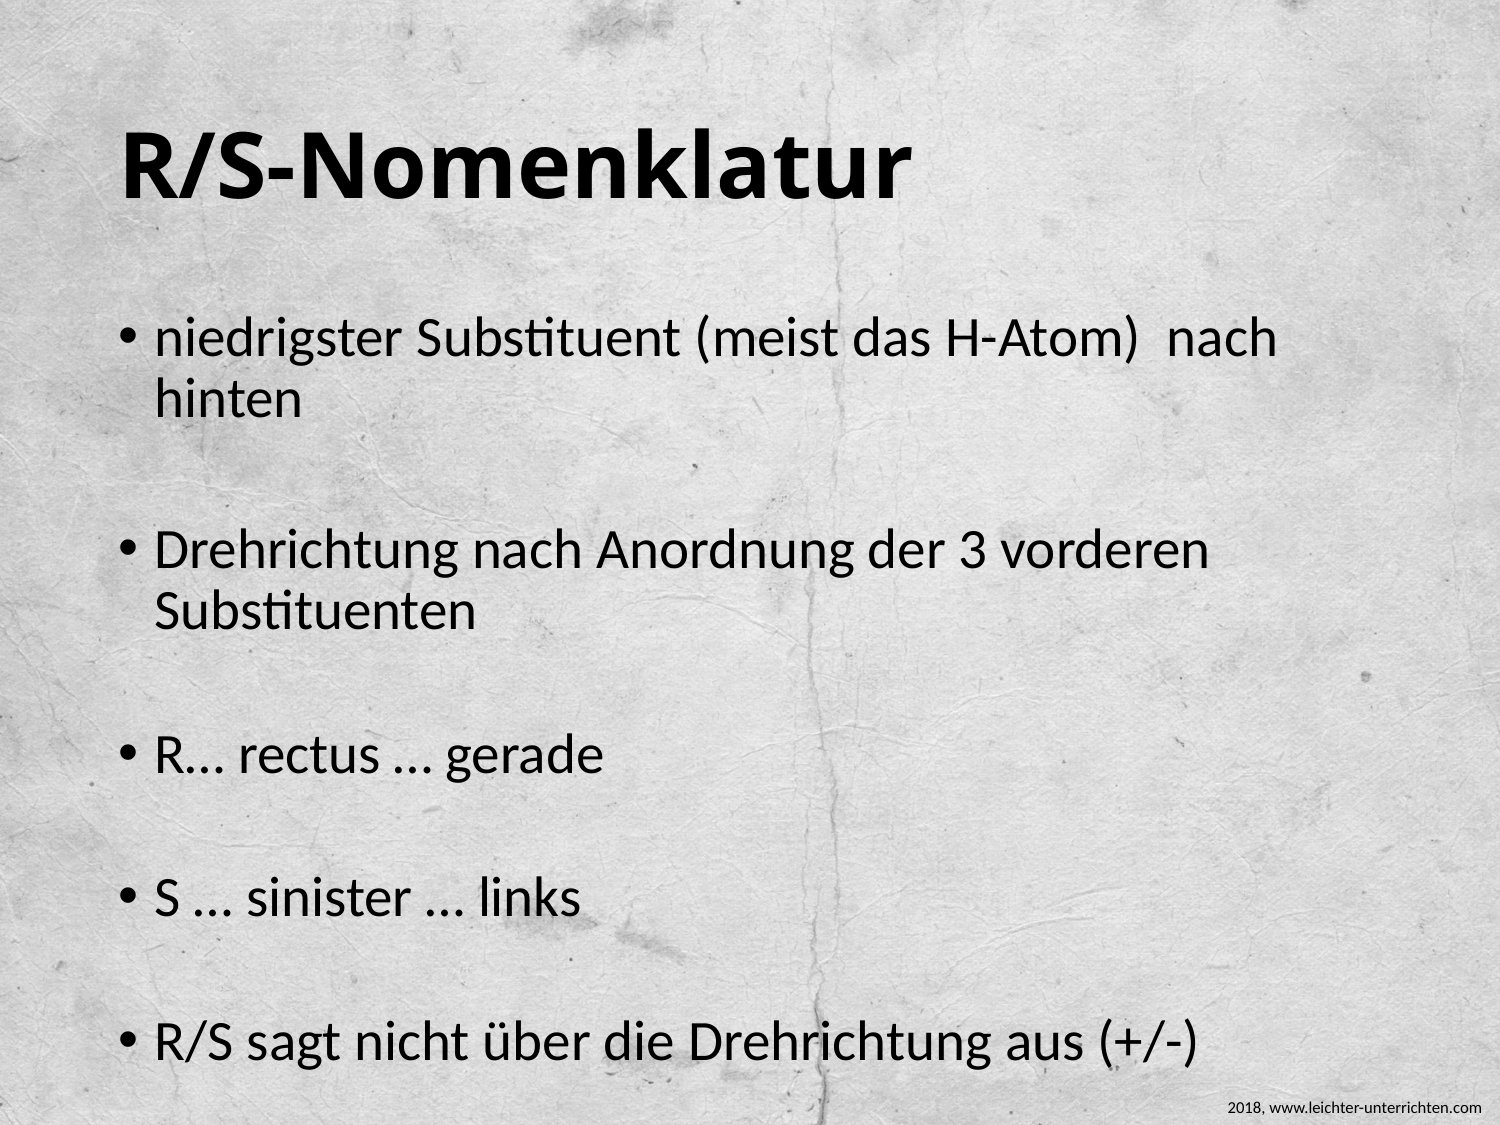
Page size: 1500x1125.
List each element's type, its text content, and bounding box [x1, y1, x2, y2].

list niedrigster Substituent (meist das H-Atom) nach hinten Drehrichtung nach Anordnung der 3 vorderen Substituenten R… rectus … gerade S … sinister … links R/S sagt nicht über die Drehrichtung aus (+/-) [103, 299, 1397, 1087]
title R/S-Nomenklatur [103, 59, 1397, 278]
picture [0, 0, 1500, 1125]
